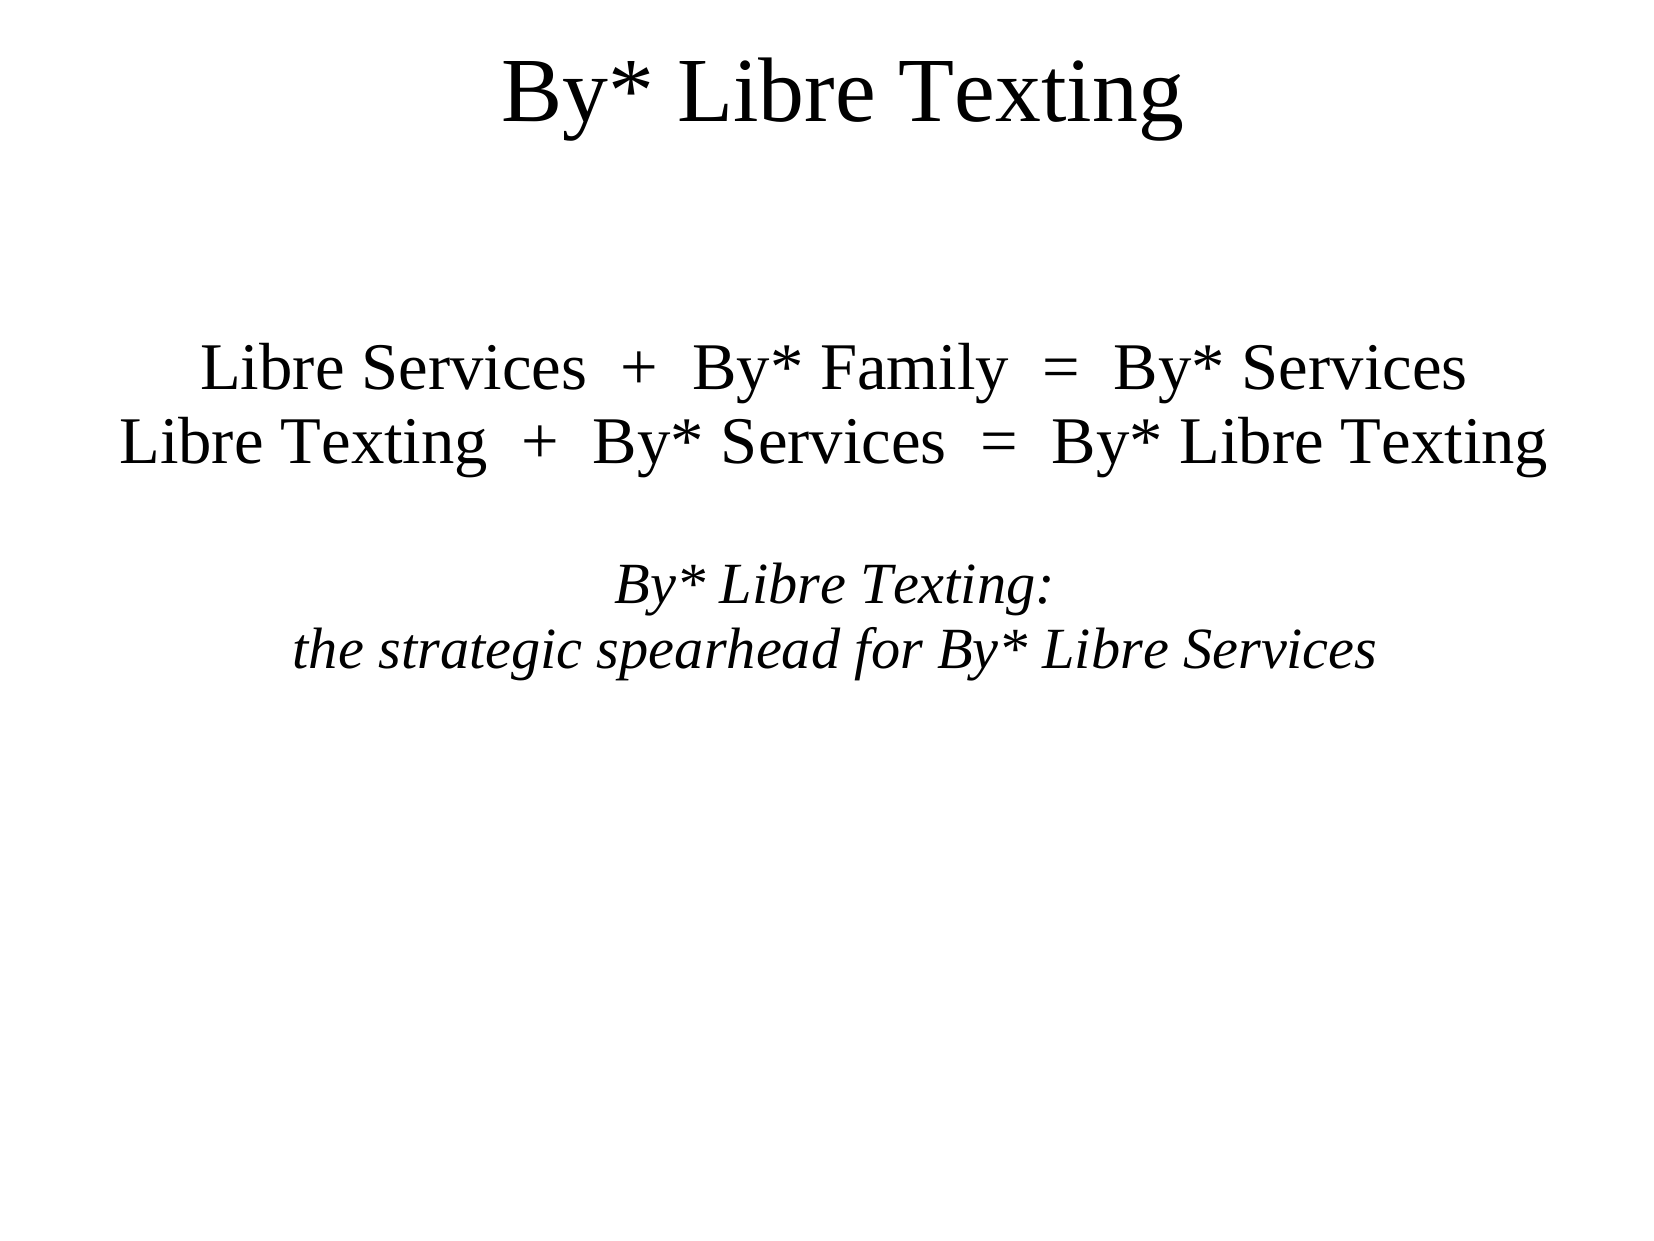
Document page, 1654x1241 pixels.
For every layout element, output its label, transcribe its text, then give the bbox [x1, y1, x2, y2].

list By* Libre Texting [76, 39, 1593, 252]
text_box Libre Services + By* Family = By* Services Libre Texting + By* Services = By* Libre Texting By* Libre Texting: the strategic spearhead for By* Libre Services [15, 329, 1637, 977]
